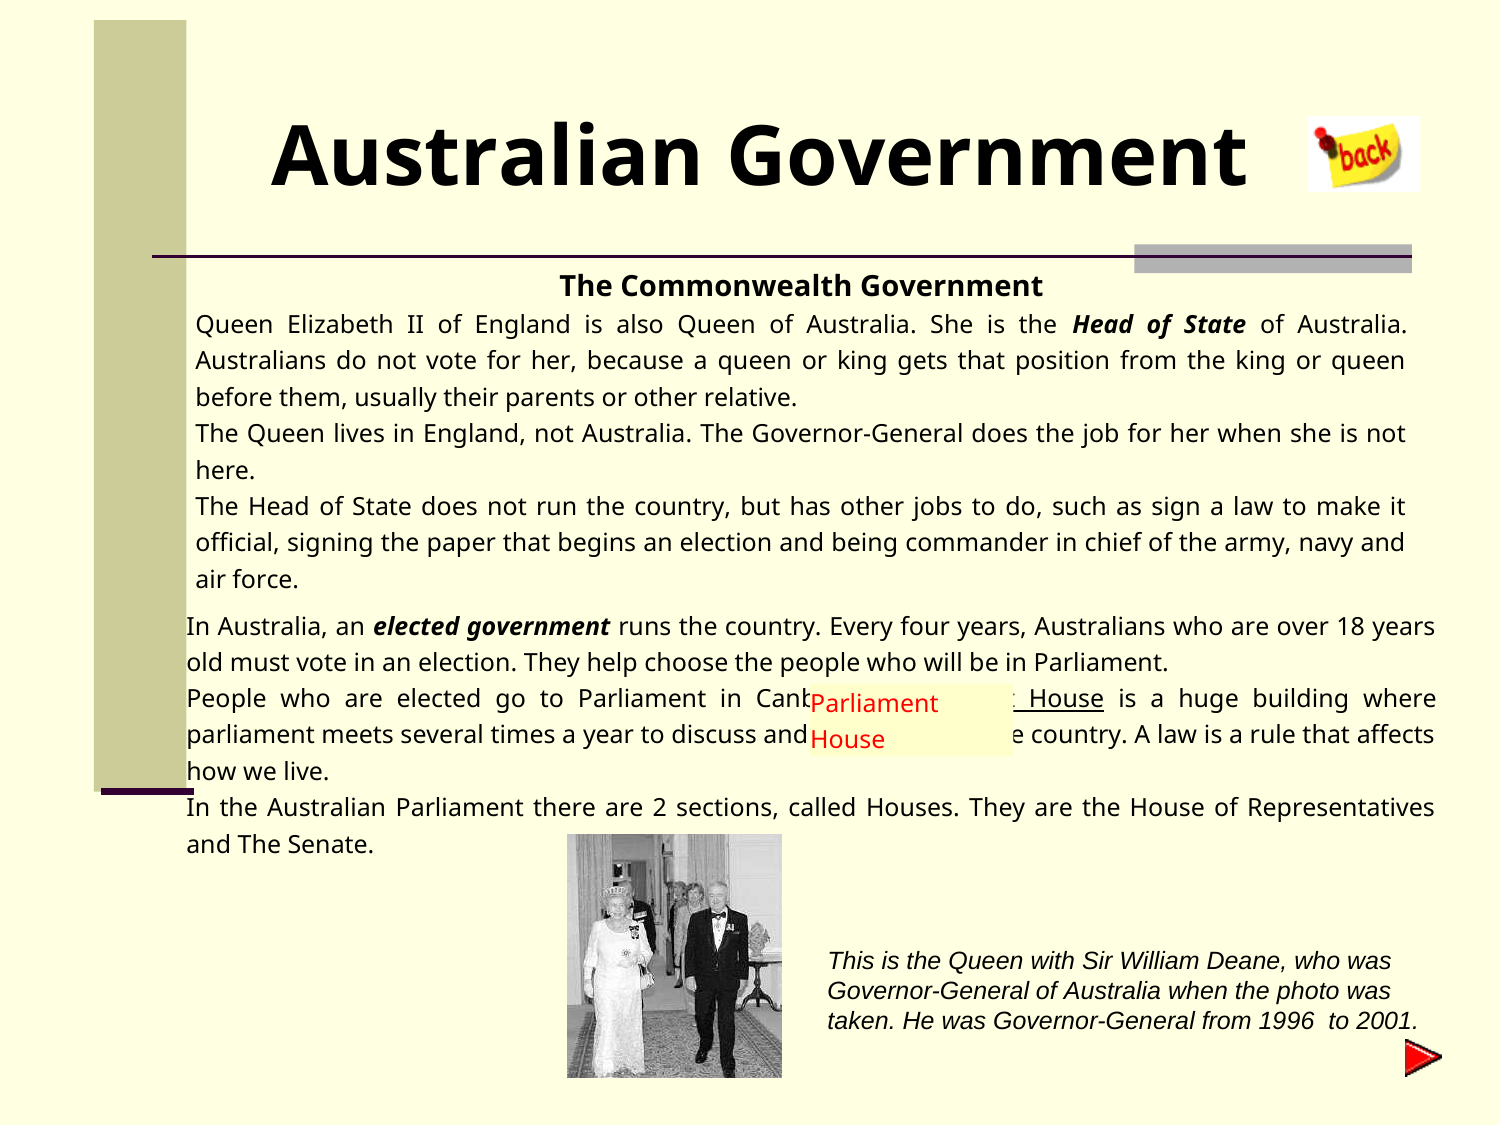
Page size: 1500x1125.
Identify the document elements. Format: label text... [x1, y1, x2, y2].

picture [1405, 1039, 1442, 1078]
text_box In Australia, an elected government runs the country. Every four years, Australians who are over 18 years old must vote in an election. They help choose the people who will be in Parliament. People who are elected go to Parliament in Canberra. Parliament House is a huge building where parliament meets several times a year to discuss and make laws for the country. A law is a rule that affects how we live. In the Australian Parliament there are 2 sections, called Houses. They are the House of Representatives and The Senate. [186, 605, 1438, 870]
text_box This is the Queen with Sir William Deane, who was Governor-General of Australia when the photo was taken. He was Governor-General from 1996 to 2001. [827, 945, 1461, 1038]
text_box The Commonwealth Government Queen Elizabeth II of England is also Queen of Australia. She is the Head of State of Australia. Australians do not vote for her, because a queen or king gets that position from the king or queen before them, usually their parents or other relative. The Queen lives in England, not Australia. The Governor-General does the job for her when she is not here. The Head of State does not run the country, but has other jobs to do, such as sign a law to make it official, signing the paper that begins an election and being commander in chief of the army, navy and air force. [195, 262, 1408, 605]
text_box Australian Government [270, 88, 1273, 205]
picture [567, 834, 782, 1078]
picture [1308, 116, 1420, 192]
text_box Parliament House [810, 683, 1014, 724]
